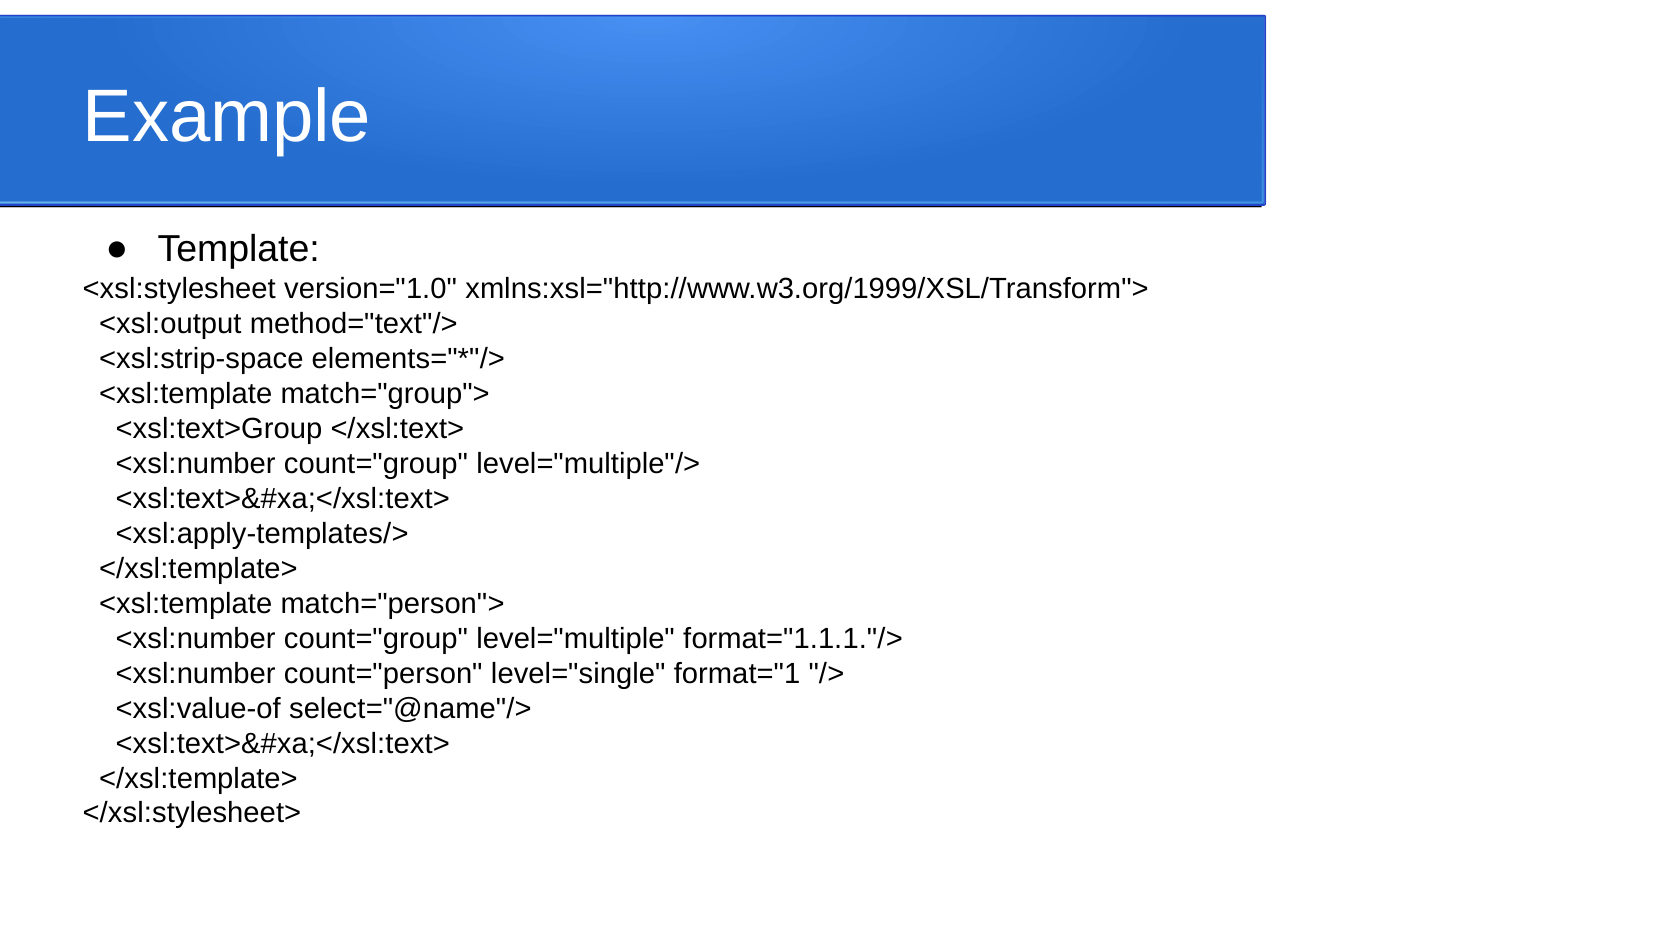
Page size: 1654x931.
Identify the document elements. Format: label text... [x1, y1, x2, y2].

title Example [82, 35, 1235, 189]
picture [0, 13, 1269, 211]
list Template: <xsl:stylesheet version="1.0" xmlns:xsl="http://www.w3.org/1999/XSL/Transform"> <xsl:output method="text"/> <xsl:strip-space elements="*"/> <xsl:template match="group"> <xsl:text>Group </xsl:text> <xsl:number count="group" level="multiple"/> <xsl:text>&#xa;</xsl:text> <xsl:apply-templates/> </xsl:template> <xsl:template match="person"> <xsl:number count="group" level="multiple" format="1.1.1."/> <xsl:number count="person" level="single" format="1 "/> <xsl:value-of select="@name"/> <xsl:text>&#xa;</xsl:text> </xsl:template> </xsl:stylesheet> [82, 224, 1571, 849]
